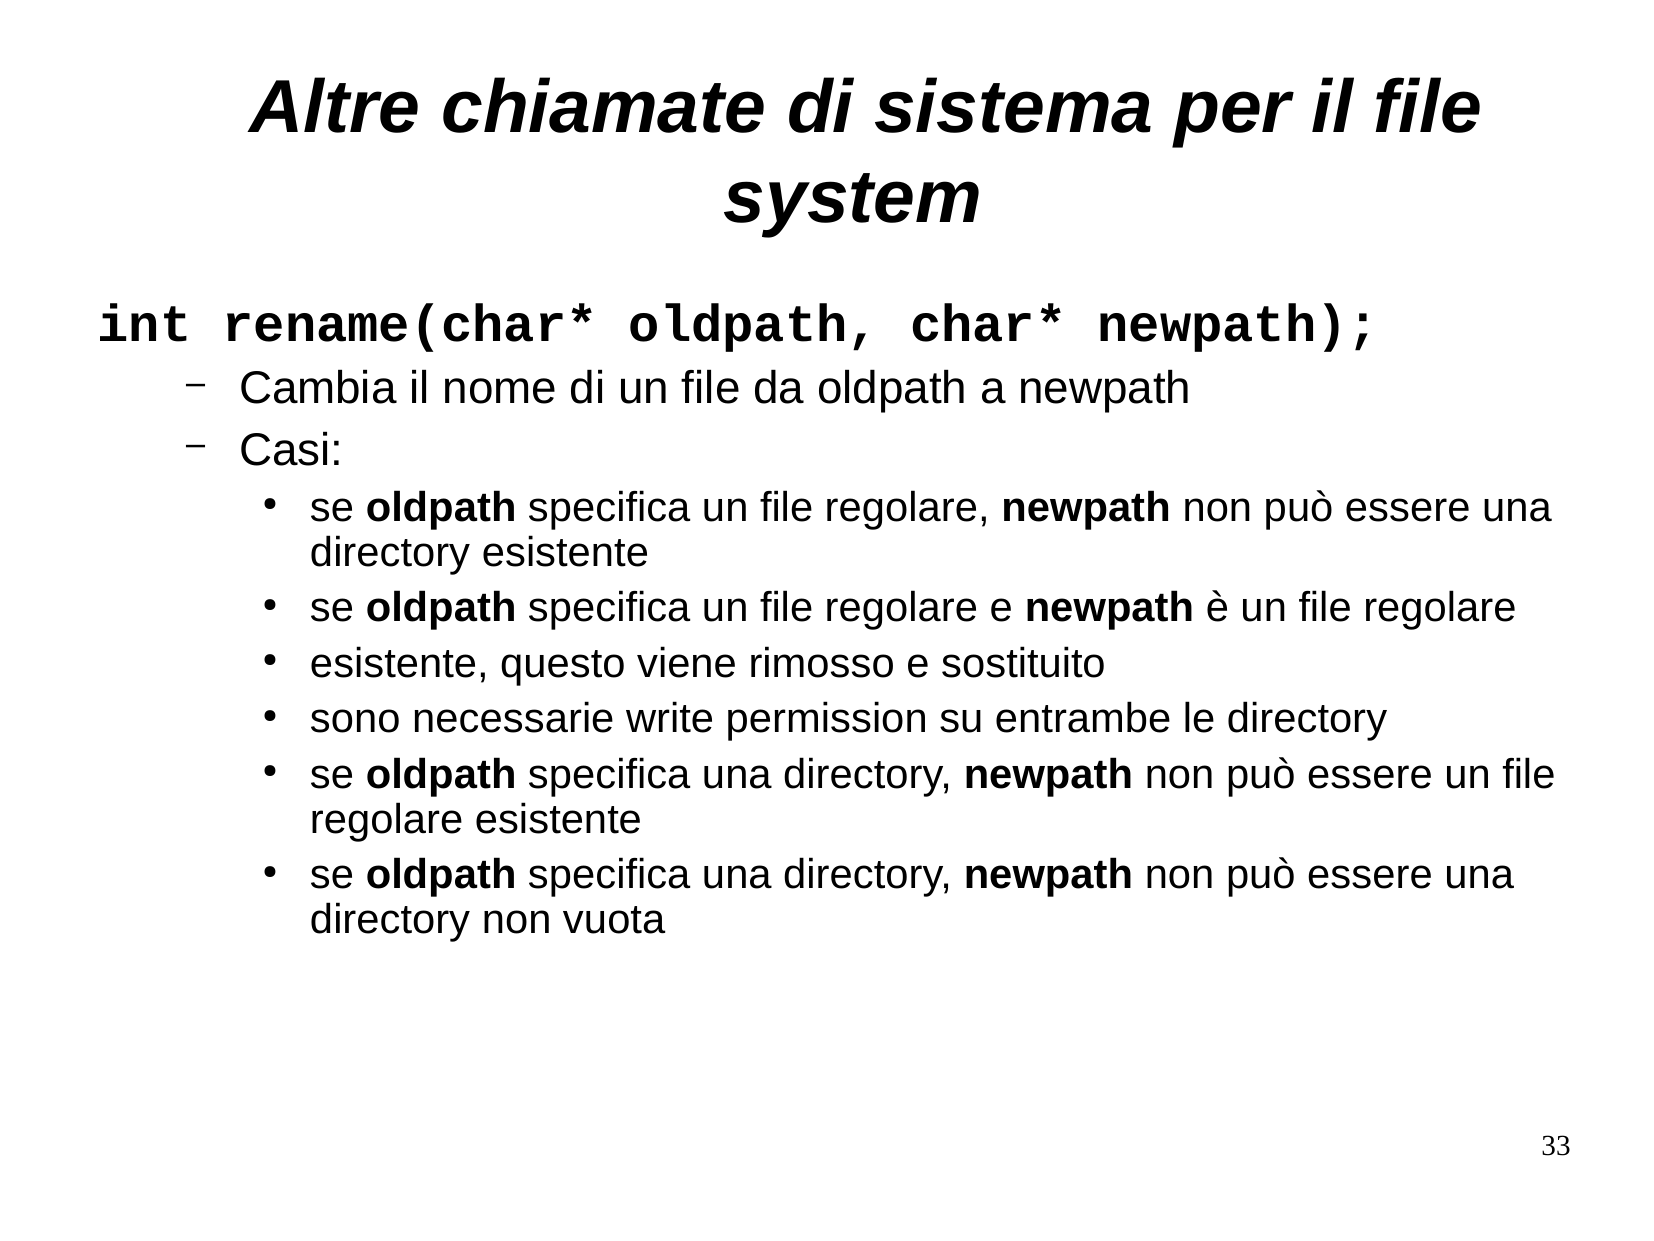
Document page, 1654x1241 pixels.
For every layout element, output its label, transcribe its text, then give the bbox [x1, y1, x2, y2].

list int rename(char* oldpath, char* newpath); Cambia il nome di un file da oldpath a newpath Casi: se oldpath specifica un file regolare, newpath non può essere una directory esistente se oldpath specifica un file regolare e newpath è un file regolare esistente, questo viene rimosso e sostituito sono necessarie write permission su entrambe le directory se oldpath specifica una directory, newpath non può essere un file regolare esistente se oldpath specifica una directory, newpath non può essere una directory non vuota [82, 289, 1571, 1129]
title Altre chiamate di sistema per il file system [82, 50, 1624, 266]
